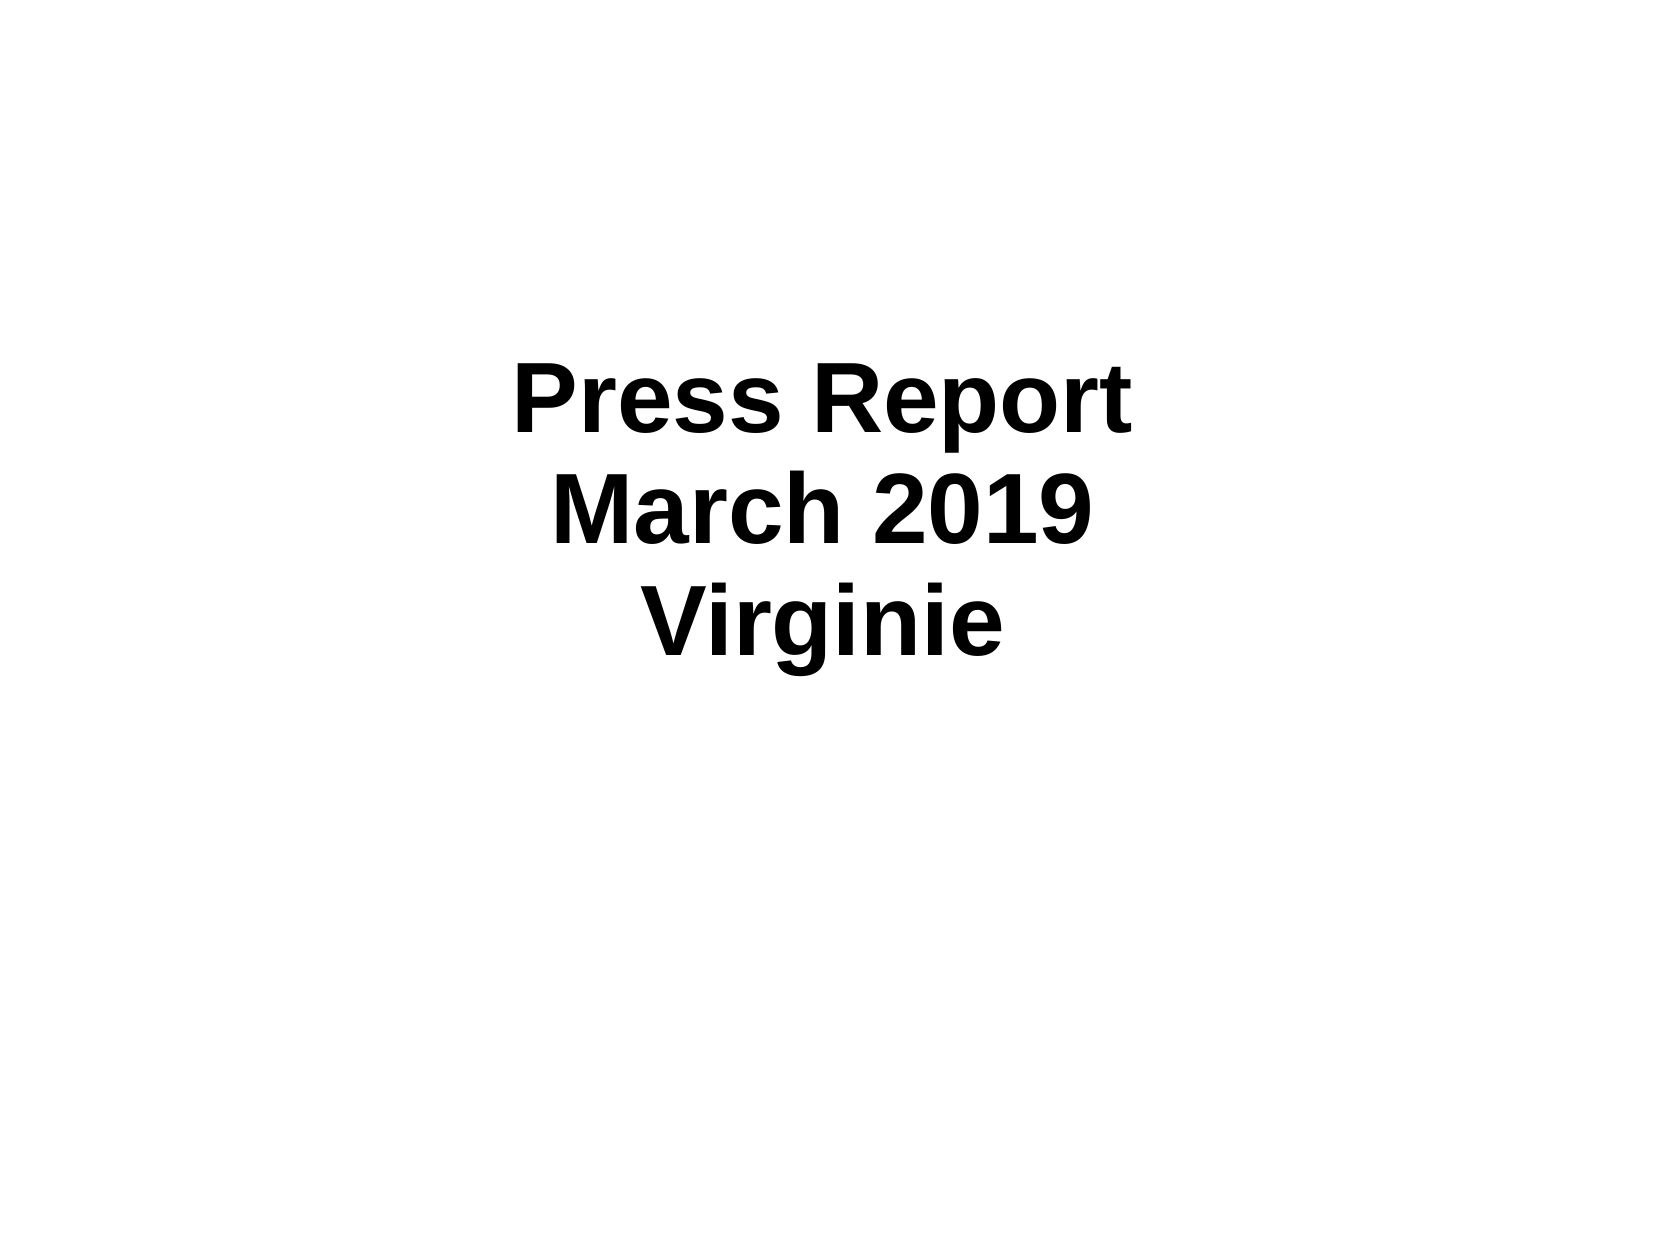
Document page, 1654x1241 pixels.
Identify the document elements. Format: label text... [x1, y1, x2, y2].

text_box Press Report March 2019 Virginie [496, 334, 1149, 839]
